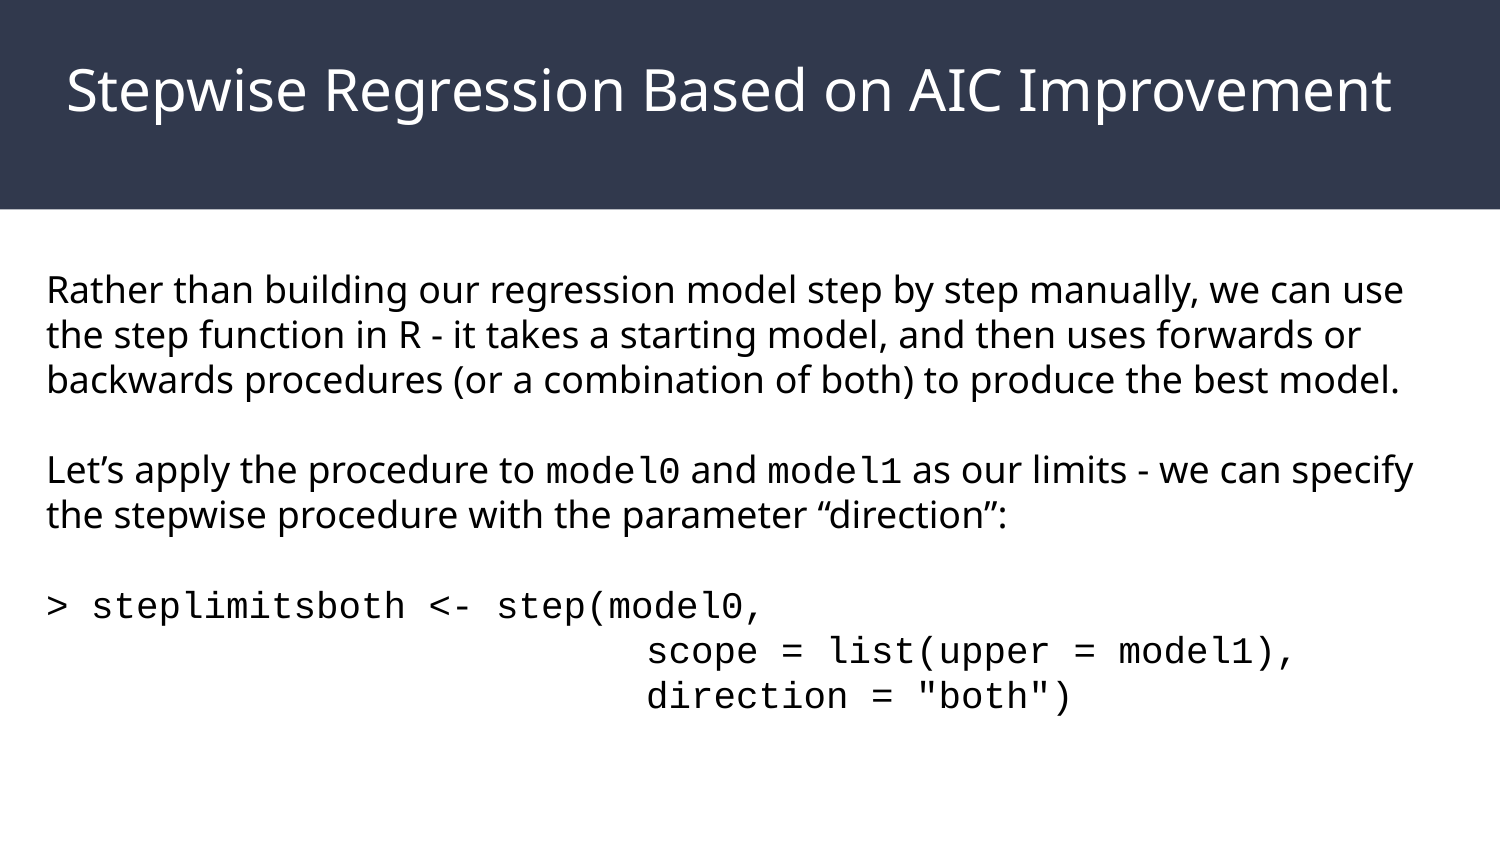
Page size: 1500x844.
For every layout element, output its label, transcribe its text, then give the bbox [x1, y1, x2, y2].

text_box Rather than building our regression model step by step manually, we can use the step function in R - it takes a starting model, and then uses forwards or backwards procedures (or a combination of both) to produce the best model. Let’s apply the procedure to model0 and model1 as our limits - we can specify the stepwise procedure with the parameter “direction”: > steplimitsboth <- step(model0, scope = list(upper = model1), direction = "both") [31, 250, 1480, 820]
title Stepwise Regression Based on AIC Improvement [51, 37, 1449, 141]
